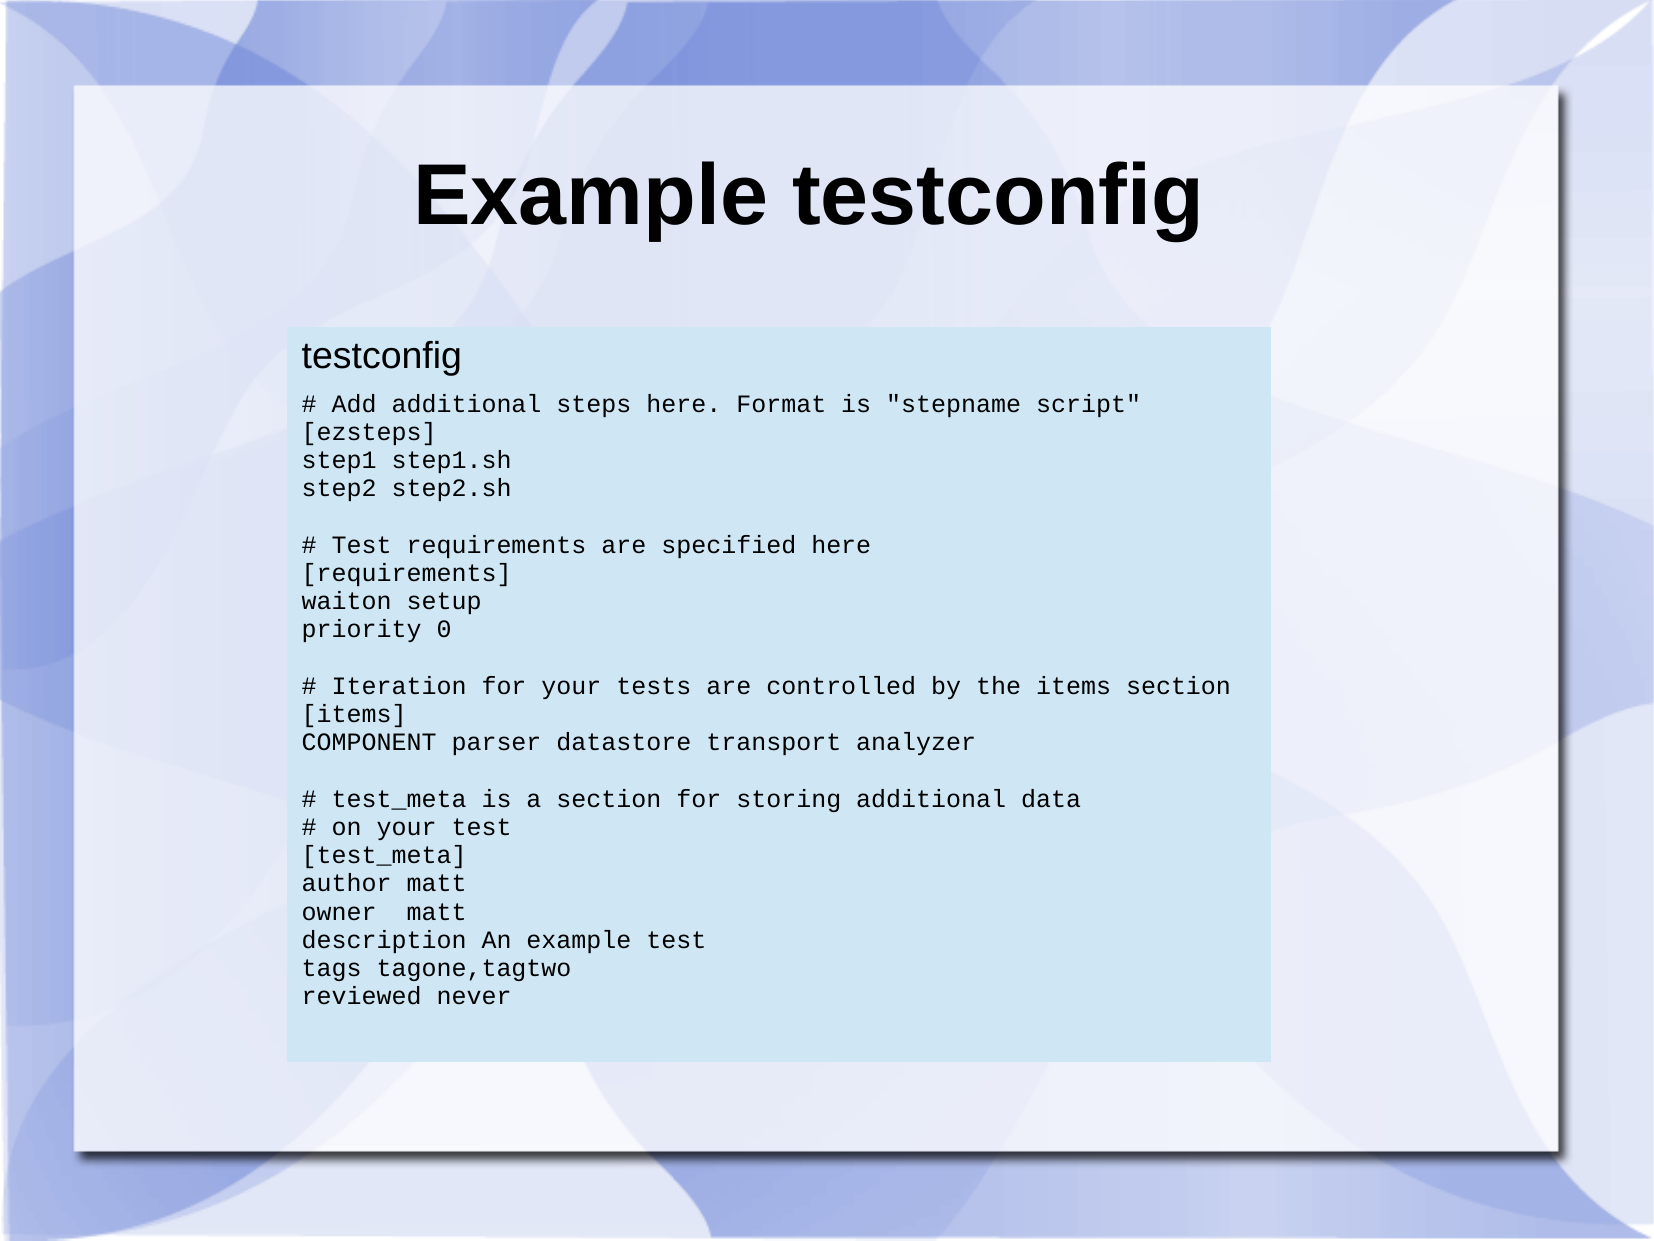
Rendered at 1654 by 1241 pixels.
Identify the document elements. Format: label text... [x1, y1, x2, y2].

table_cell # Add additional steps here. Format is "stepname script" [ezsteps] step1 step1.sh step2 step2.sh # Test requirements are specified here [requirements] waiton setup priority 0 # Iteration for your tests are controlled by the items section [items] COMPONENT parser datastore transport analyzer # test_meta is a section for storing additional data # on your test [test_meta] author matt owner matt description An example test tags tagone,tagtwo reviewed never [287, 384, 1271, 1062]
table_header testconfig [287, 327, 1271, 384]
title Example testconfig [82, 90, 1536, 298]
picture [0, 0, 1654, 1241]
